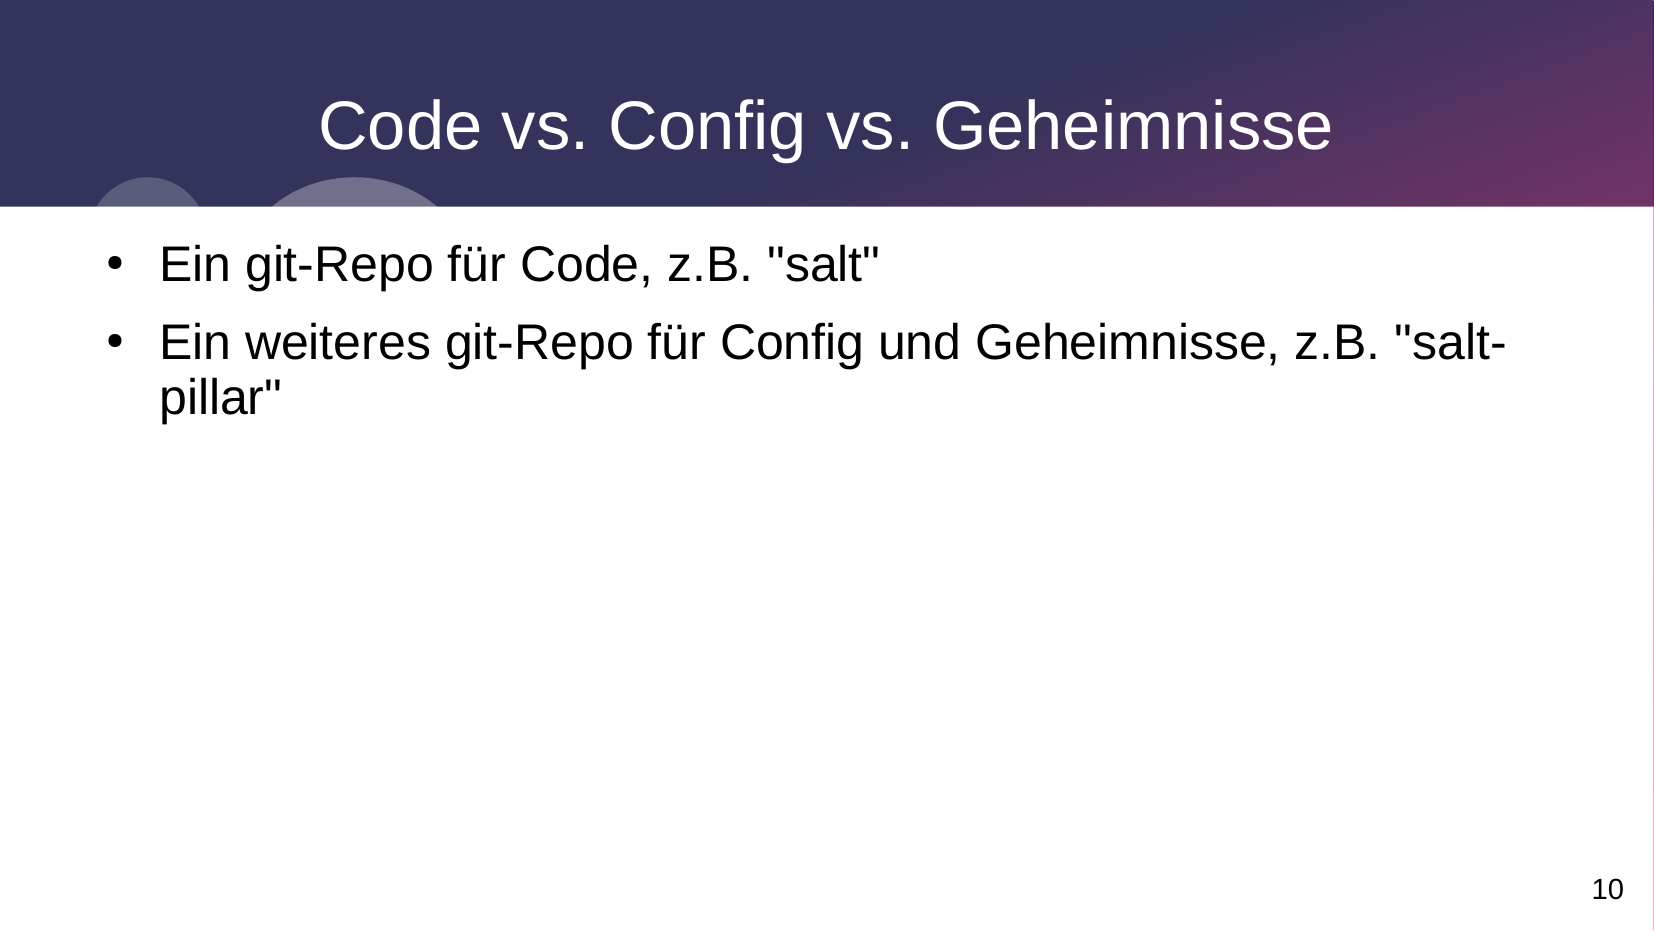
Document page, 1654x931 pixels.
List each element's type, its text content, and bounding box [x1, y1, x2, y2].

list Ein git-Repo für Code, z.B. "salt" Ein weiteres git-Repo für Config und Geheimnisse, z.B. "salt-pillar" [88, 236, 1565, 827]
title Code vs. Config vs. Geheimnisse [88, 44, 1565, 207]
